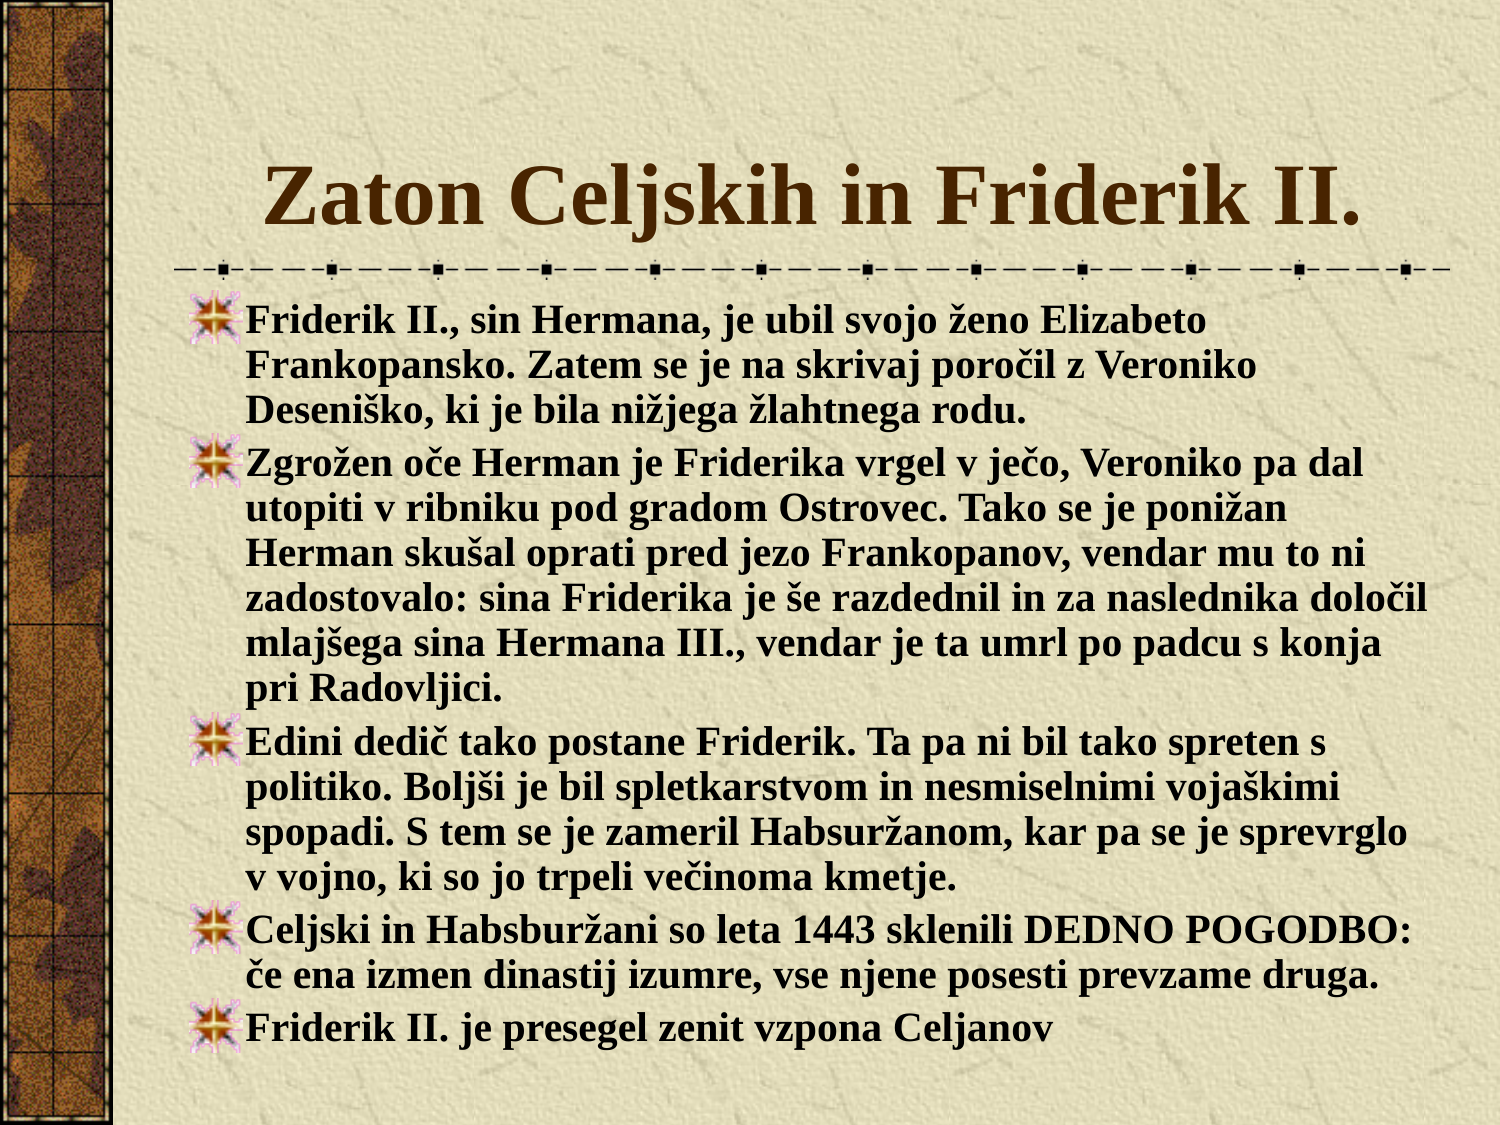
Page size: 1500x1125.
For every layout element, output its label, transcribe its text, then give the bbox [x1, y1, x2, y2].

list Friderik II., sin Hermana, je ubil svojo ženo Elizabeto Frankopansko. Zatem se je na skrivaj poročil z Veroniko Deseniško, ki je bila nižjega žlahtnega rodu. Zgrožen oče Herman je Friderika vrgel v ječo, Veroniko pa dal utopiti v ribniku pod gradom Ostrovec. Tako se je ponižan Herman skušal oprati pred jezo Frankopanov, vendar mu to ni zadostovalo: sina Friderika je še razdednil in za naslednika določil mlajšega sina Hermana III., vendar je ta umrl po padcu s konja pri Radovljici. Edini dedič tako postane Friderik. Ta pa ni bil tako spreten s politiko. Boljši je bil spletkarstvom in nesmiselnimi vojaškimi spopadi. S tem se je zameril Habsuržanom, kar pa se je sprevrglo v vojno, ki so jo trpeli večinoma kmetje. Celjski in Habsburžani so leta 1443 sklenili DEDNO POGODBO: če ena izmen dinastij izumre, vse njene posesti prevzame druga. Friderik II. je presegel zenit vzpona Celjanov [174, 289, 1449, 1063]
title Zaton Celjskih in Friderik II. [174, 62, 1450, 250]
picture [0, 0, 1500, 1125]
